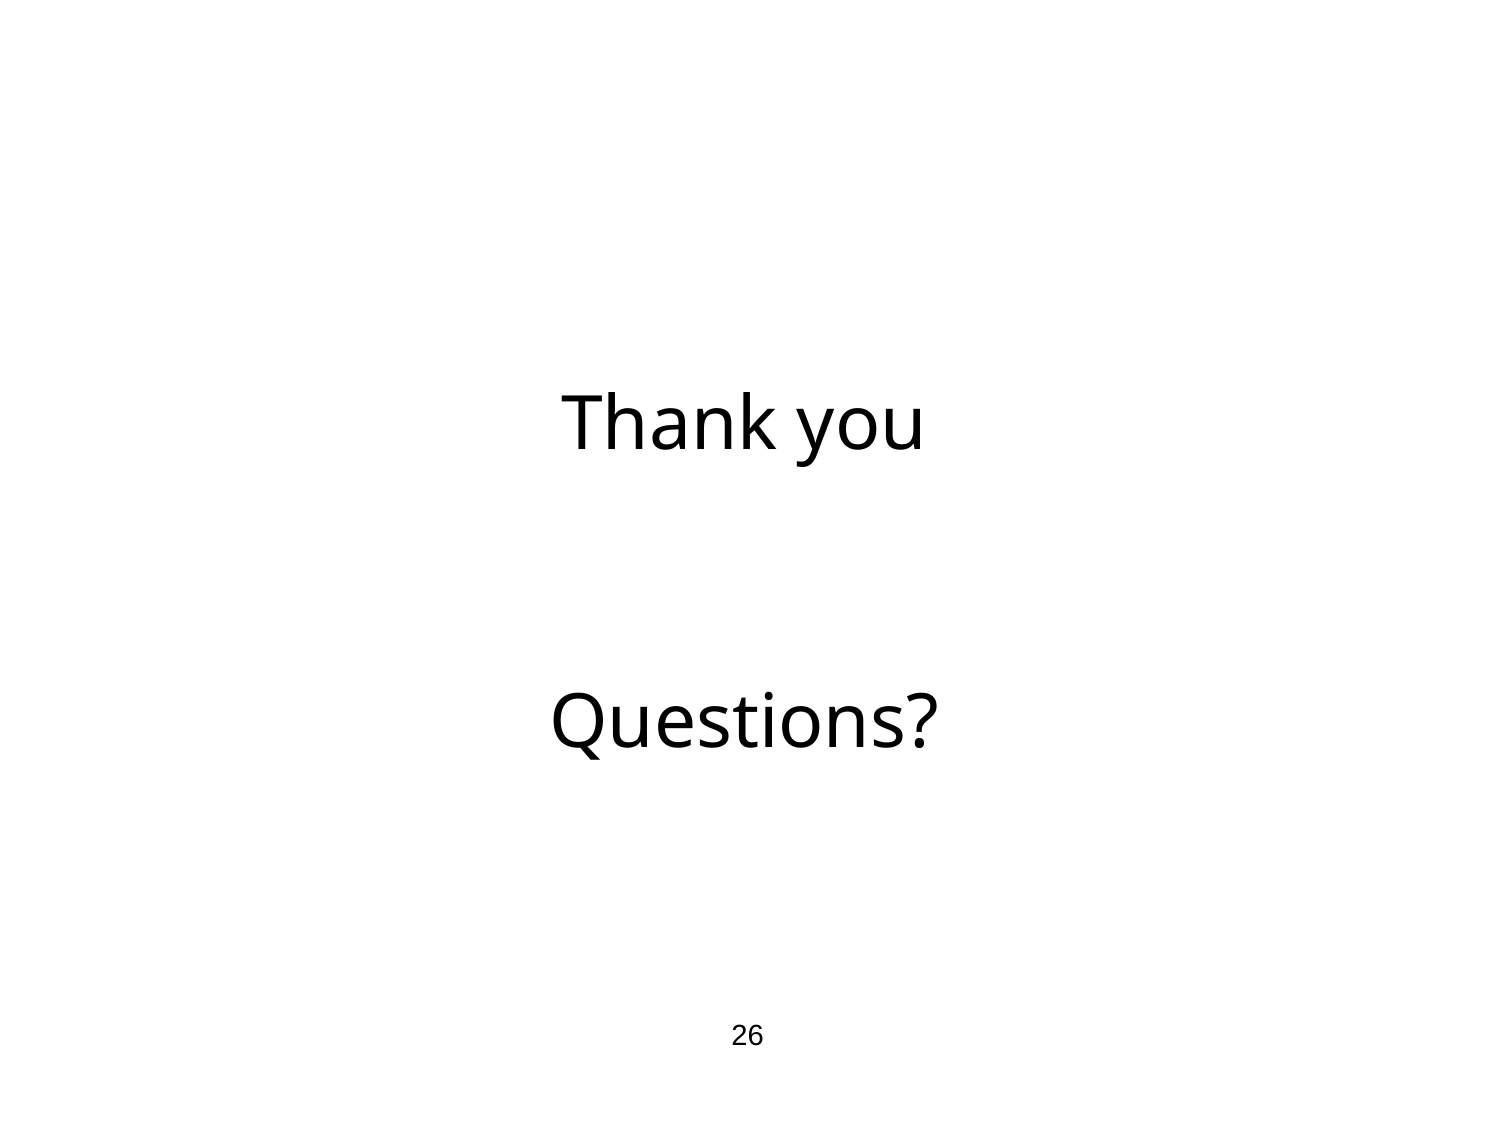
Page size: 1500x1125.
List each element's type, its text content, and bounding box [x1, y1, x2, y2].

text_box Thank you Questions? [159, 361, 1329, 778]
